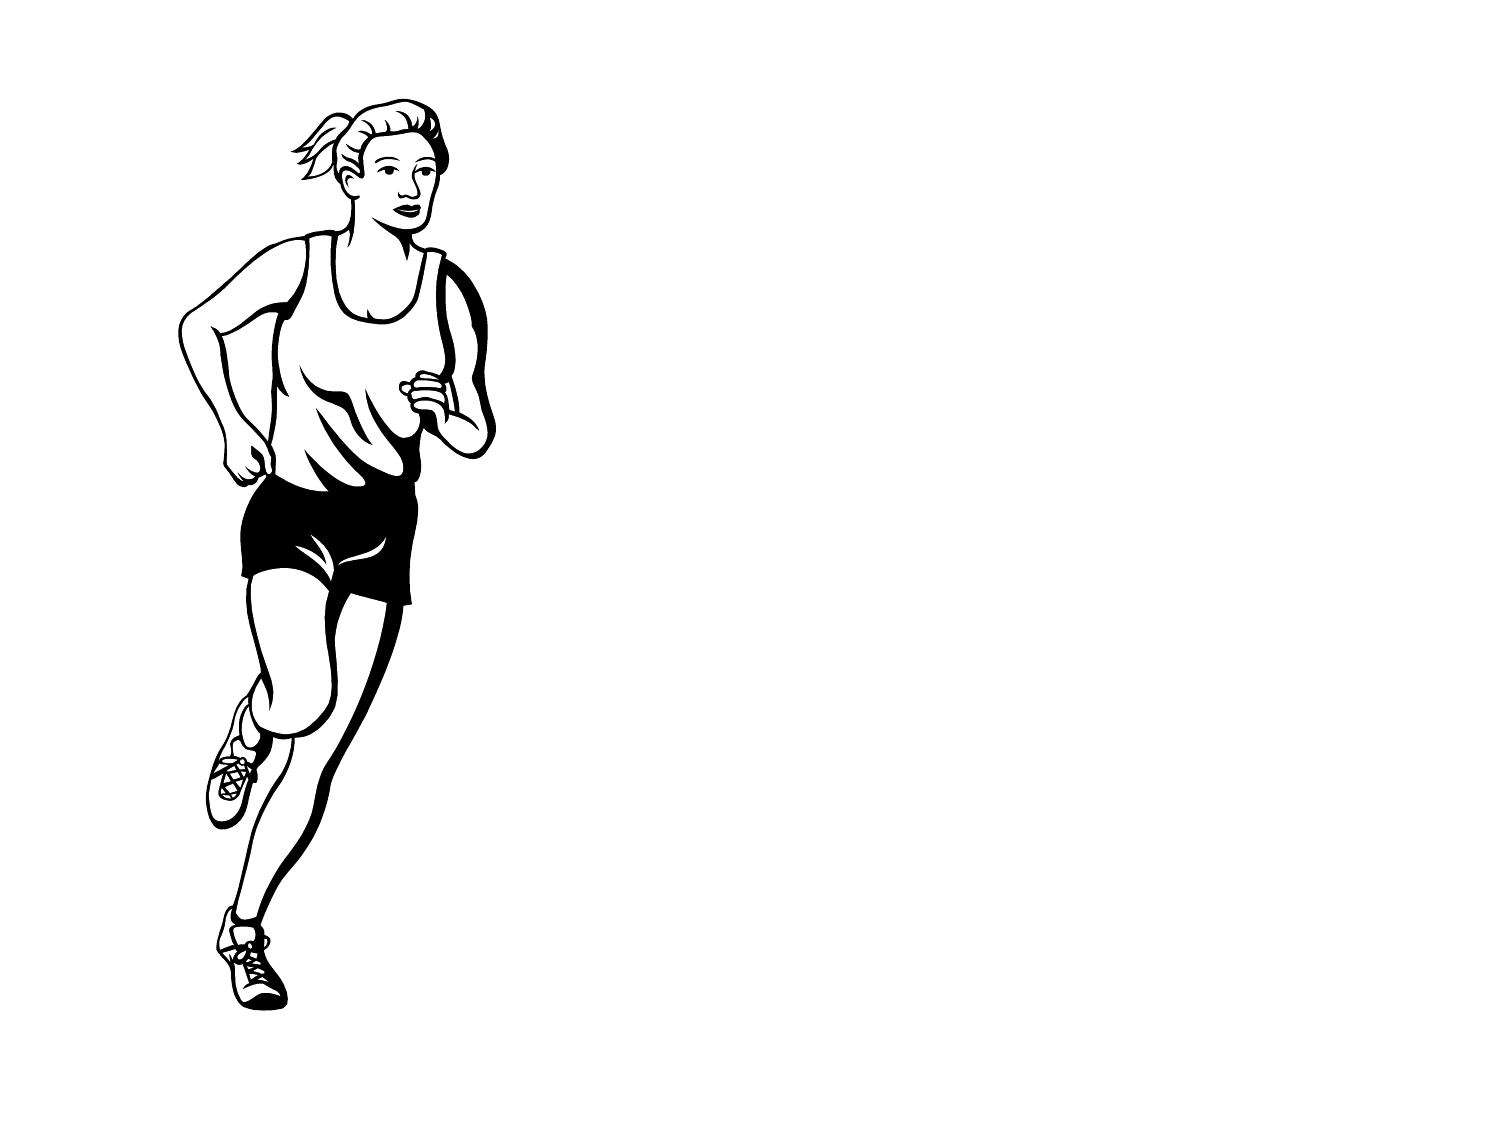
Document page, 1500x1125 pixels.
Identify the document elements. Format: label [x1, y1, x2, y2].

picture [174, 96, 500, 1013]
